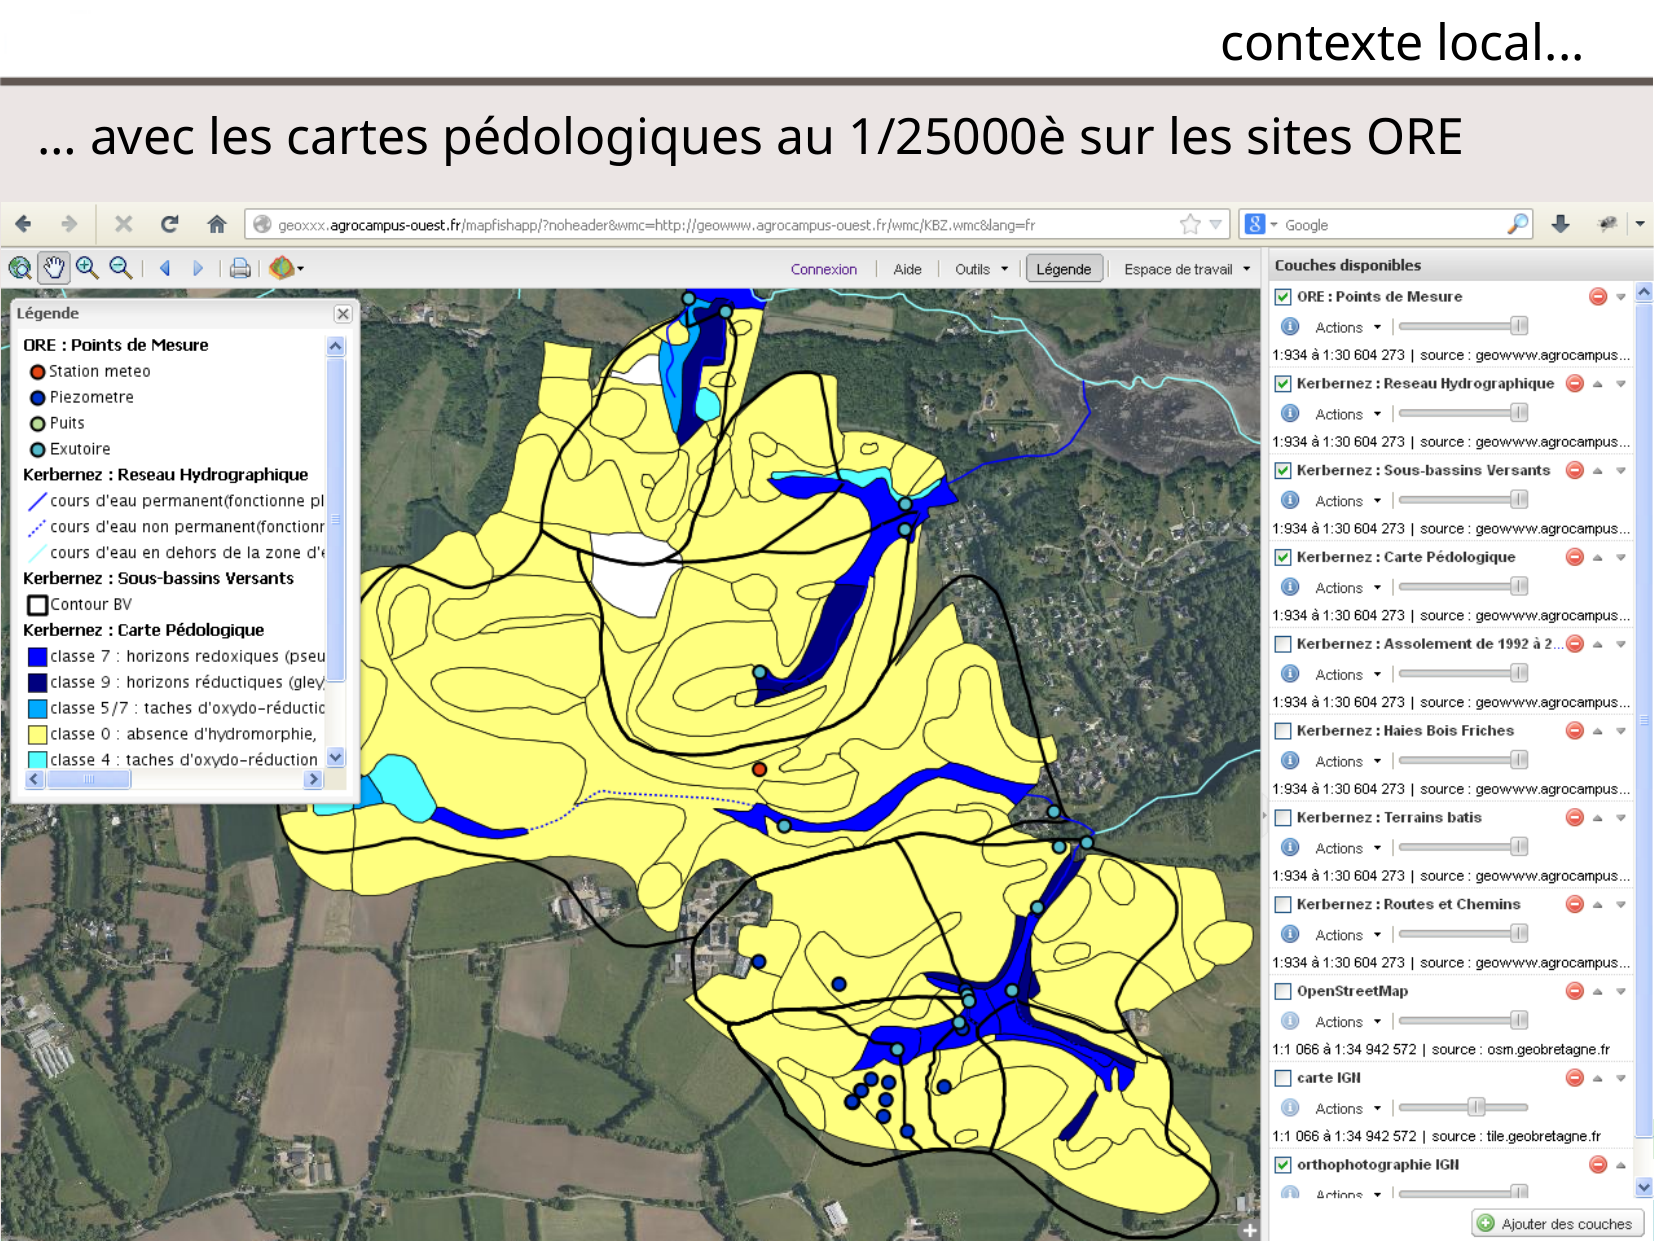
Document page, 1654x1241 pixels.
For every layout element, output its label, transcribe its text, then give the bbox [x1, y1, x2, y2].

picture [0, 0, 1654, 1241]
text_box … avec les cartes pédologiques au 1/25000è sur les sites ORE [22, 93, 1630, 168]
text_box contexte local... [1205, 0, 1635, 74]
